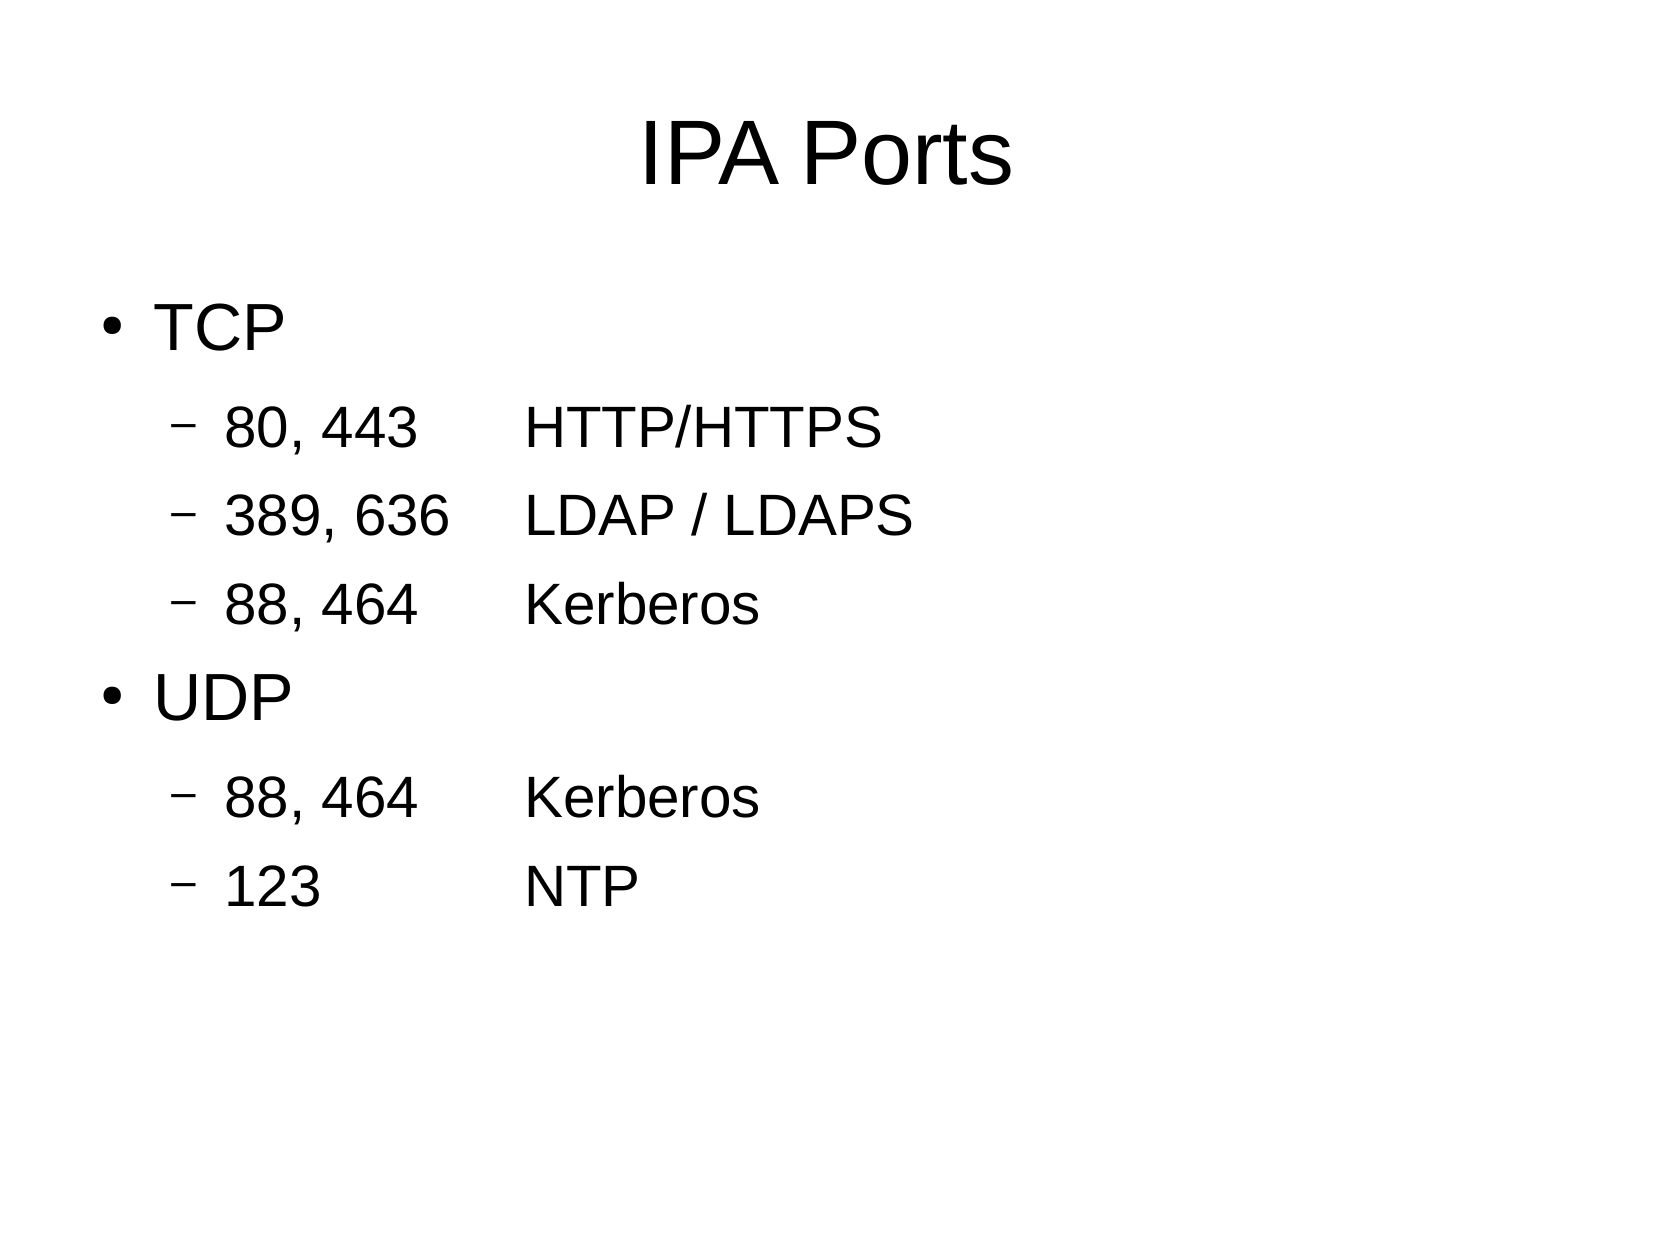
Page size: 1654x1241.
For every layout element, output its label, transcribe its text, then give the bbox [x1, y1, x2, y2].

list TCP 80, 443 HTTP/HTTPS 389, 636 LDAP / LDAPS 88, 464 Kerberos UDP 88, 464 Kerberos 123 NTP [82, 290, 1571, 1010]
title IPA Ports [82, 49, 1571, 257]
